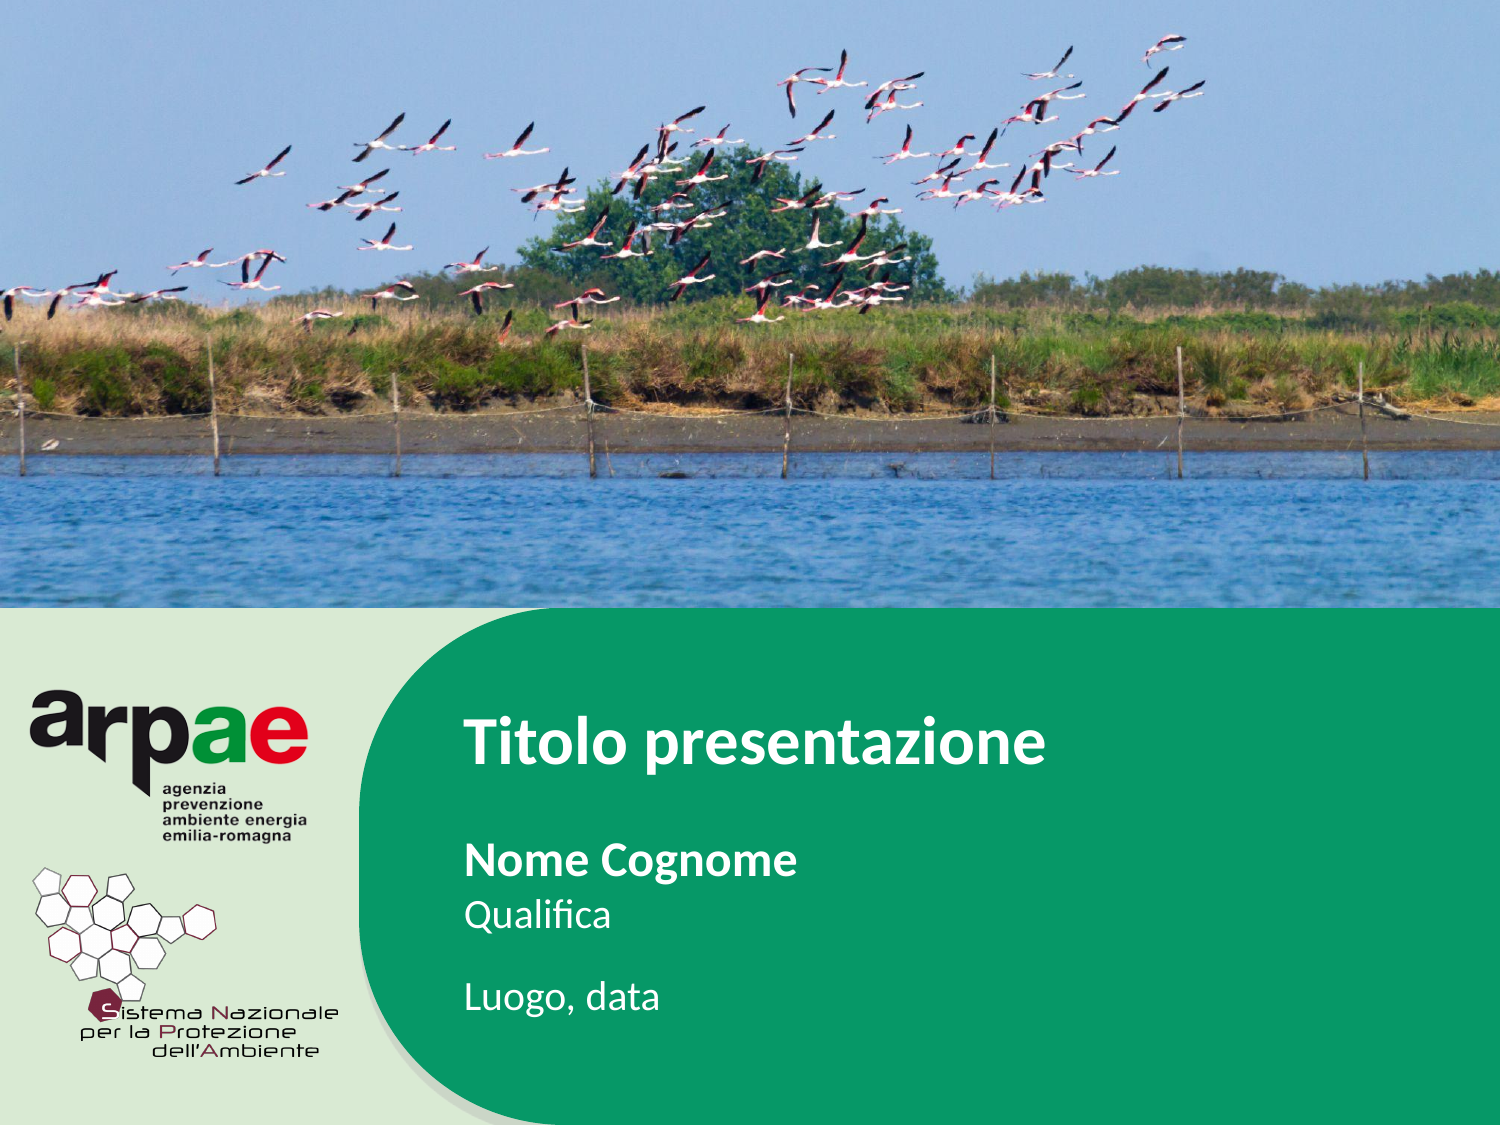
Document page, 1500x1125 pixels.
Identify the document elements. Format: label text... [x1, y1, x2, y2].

text_box Luogo, data [448, 953, 1329, 1034]
picture [0, 0, 1500, 608]
text_box Nome Cognome Qualifica [448, 811, 1151, 952]
text_box [359, 608, 1500, 1125]
picture [17, 679, 338, 1057]
text_box Titolo presentazione [448, 687, 1468, 866]
